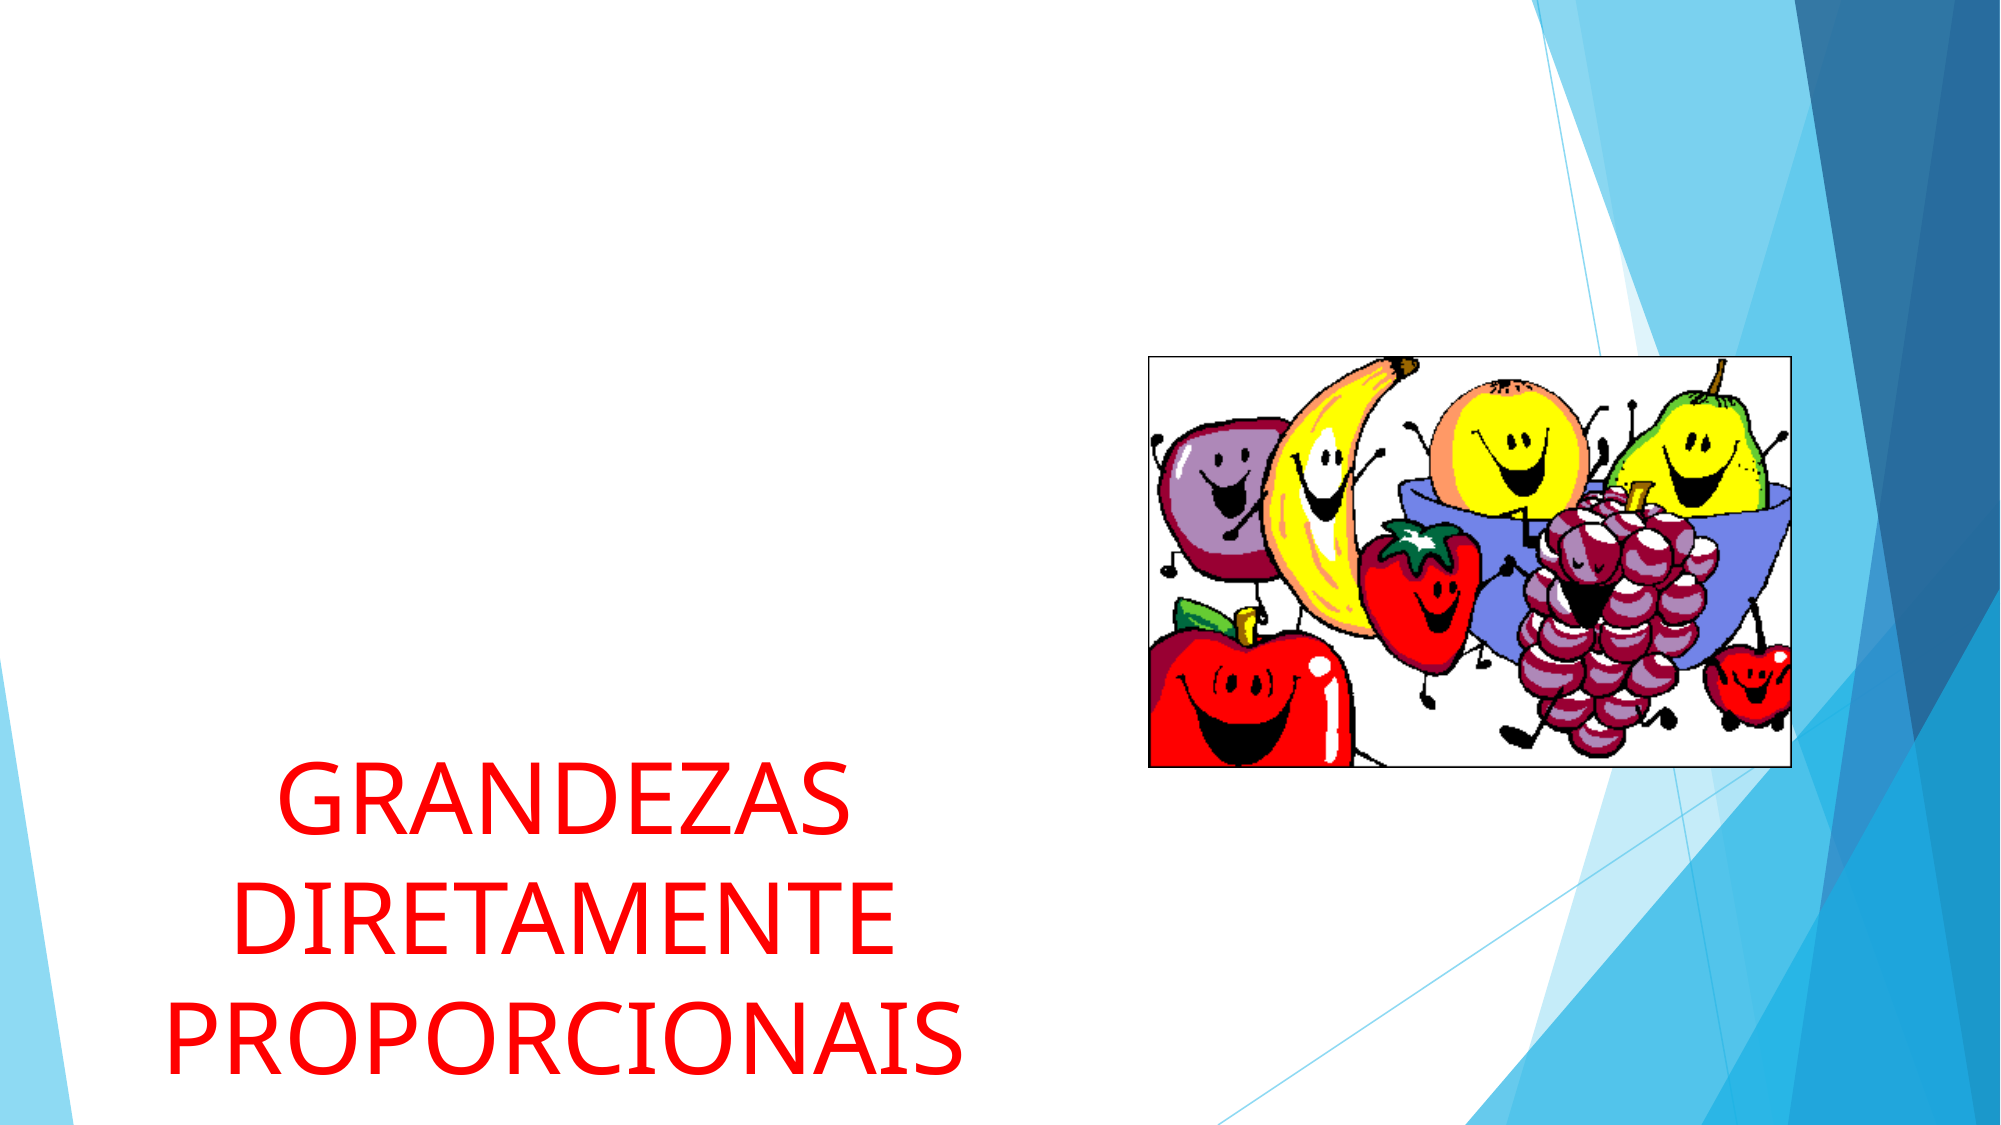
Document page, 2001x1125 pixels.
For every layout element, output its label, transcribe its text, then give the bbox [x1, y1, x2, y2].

title GRANDEZAS DIRETAMENTE PROPORCIONAIS CONSTANTE DE PROPORCIONALIDADE [37, 727, 1092, 928]
picture [1148, 357, 1792, 769]
